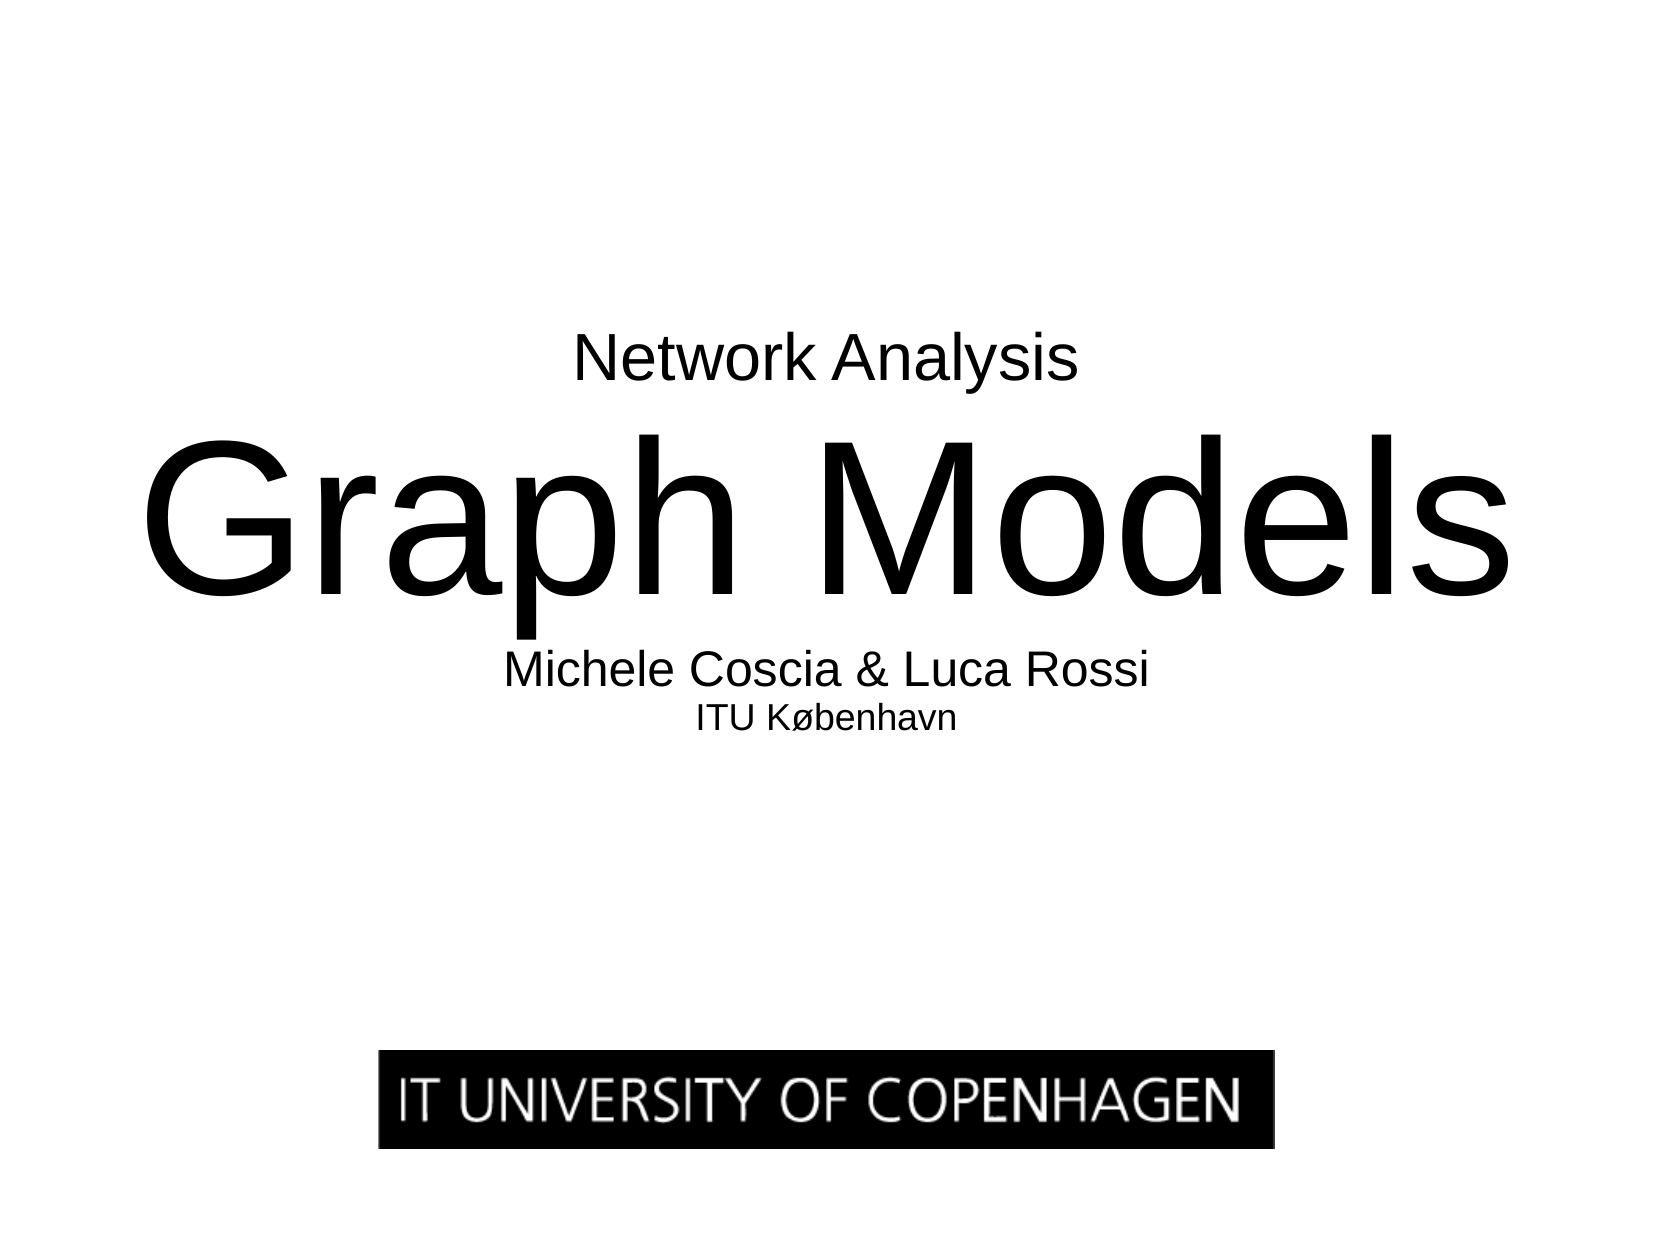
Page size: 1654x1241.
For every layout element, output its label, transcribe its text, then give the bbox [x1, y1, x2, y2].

subtitle Network Analysis Graph Models Michele Coscia & Luca Rossi ITU København [82, 49, 1571, 1010]
picture [378, 1050, 1275, 1149]
